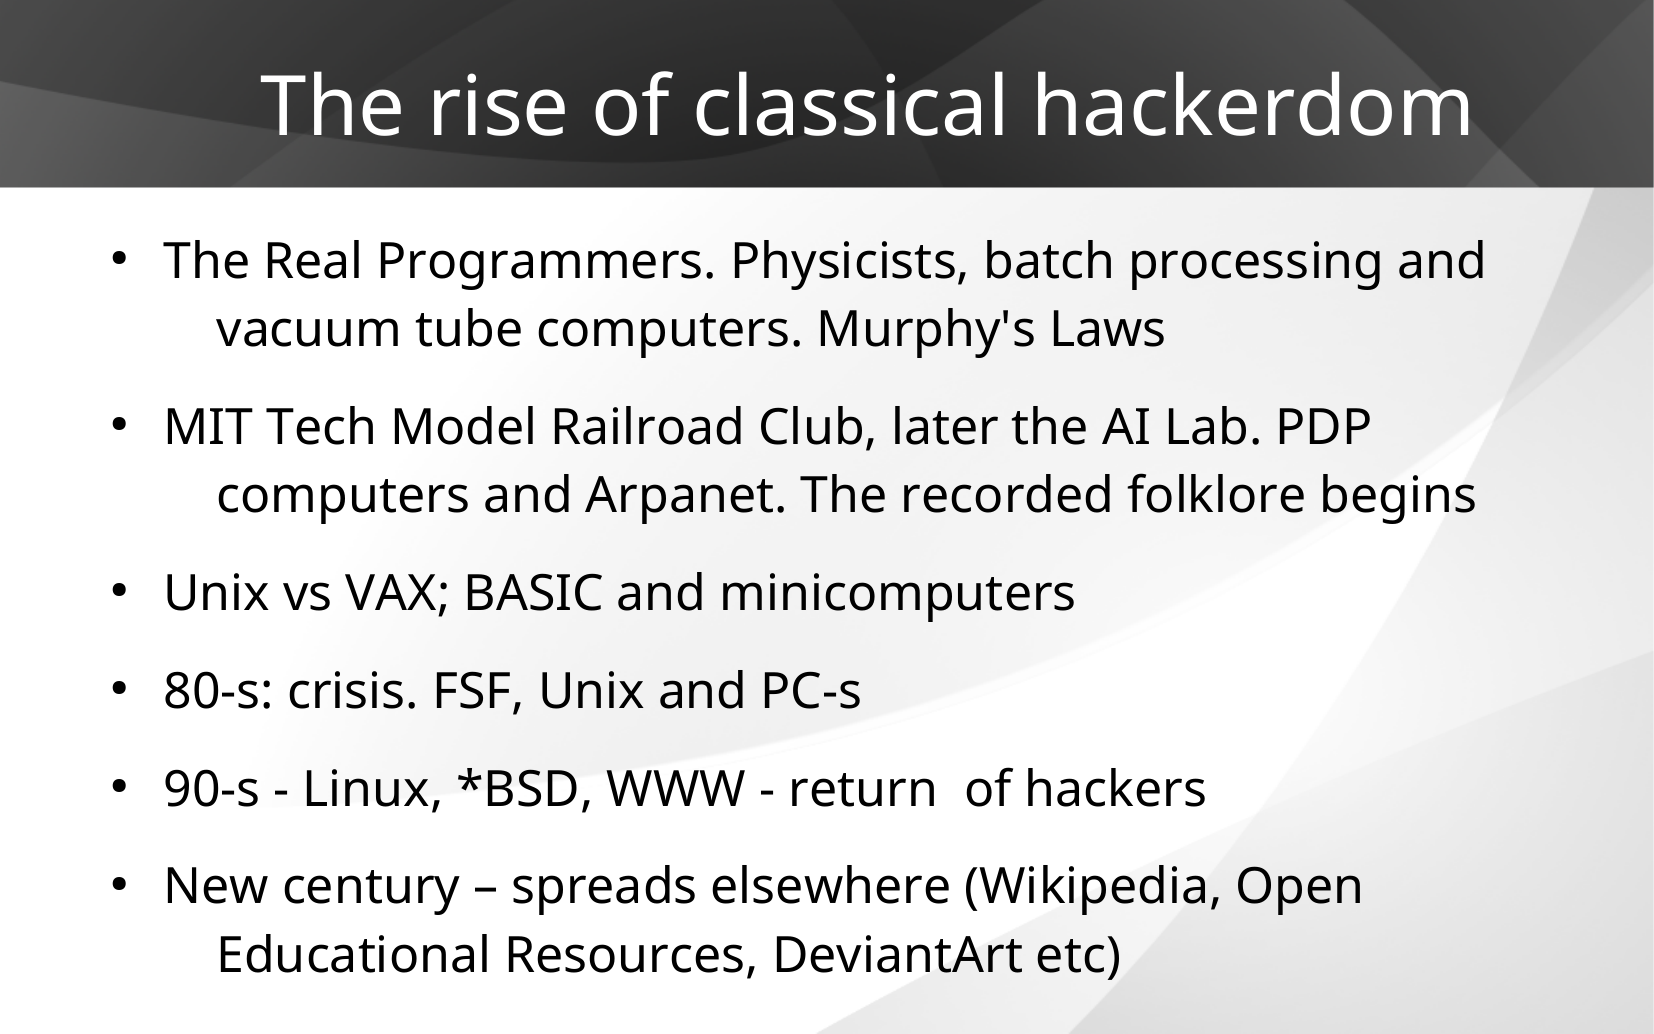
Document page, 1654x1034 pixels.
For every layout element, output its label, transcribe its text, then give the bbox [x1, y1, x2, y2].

list The Real Programmers. Physicists, batch processing and vacuum tube computers. Murphy's Laws MIT Tech Model Railroad Club, later the AI Lab. PDP computers and Arpanet. The recorded folklore begins Unix vs VAX; BASIC and minicomputers 80-s: crisis. FSF, Unix and PC-s 90-s - Linux, *BSD, WWW - return of hackers New century – spreads elsewhere (Wikipedia, Open Educational Resources, DeviantArt etc) [75, 225, 1613, 1013]
title The rise of classical hackerdom [124, 0, 1613, 208]
picture [0, 0, 1654, 1034]
